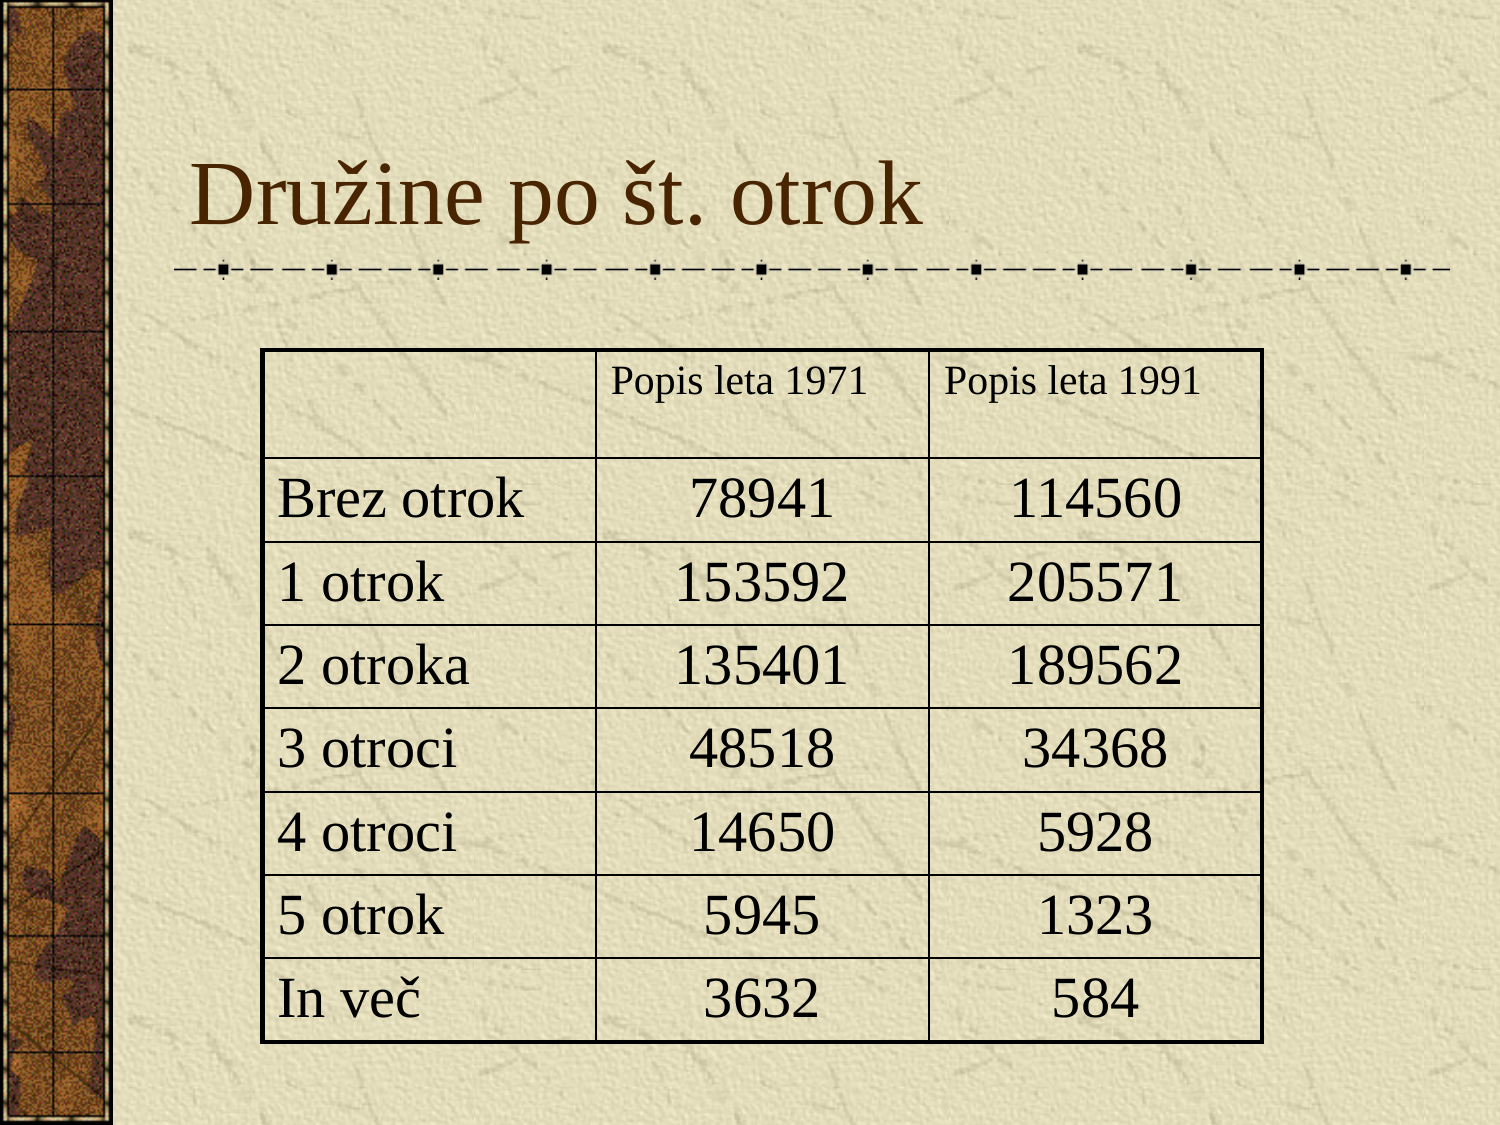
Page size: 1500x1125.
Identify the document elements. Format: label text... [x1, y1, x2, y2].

table_cell 1 otrok [265, 543, 595, 624]
table_cell 1323 [930, 876, 1260, 957]
table_cell 14650 [597, 793, 928, 874]
table_cell 2 otroka [265, 626, 595, 707]
table_cell 135401 [597, 626, 928, 707]
table_cell 48518 [597, 709, 928, 791]
title Družine po št. otrok [174, 62, 1450, 250]
table_cell 78941 [597, 459, 928, 541]
picture [0, 0, 1500, 1125]
table_cell 5945 [597, 876, 928, 957]
table_cell 189562 [930, 626, 1260, 707]
table_cell 114560 [930, 459, 1260, 541]
table_header Popis leta 1971 [597, 352, 928, 457]
table_cell 205571 [930, 543, 1260, 624]
table_cell 5928 [930, 793, 1260, 874]
table_cell Brez otrok [265, 459, 595, 541]
table_cell 34368 [930, 709, 1260, 791]
table_header [265, 352, 595, 457]
table_cell 3632 [597, 959, 928, 1040]
table_cell 153592 [597, 543, 928, 624]
table_cell 3 otroci [265, 709, 595, 791]
table_cell 4 otroci [265, 793, 595, 874]
table_cell 5 otrok [265, 876, 595, 957]
table_cell In več [265, 959, 595, 1040]
table_cell 584 [930, 959, 1260, 1040]
table_header Popis leta 1991 [930, 352, 1260, 457]
